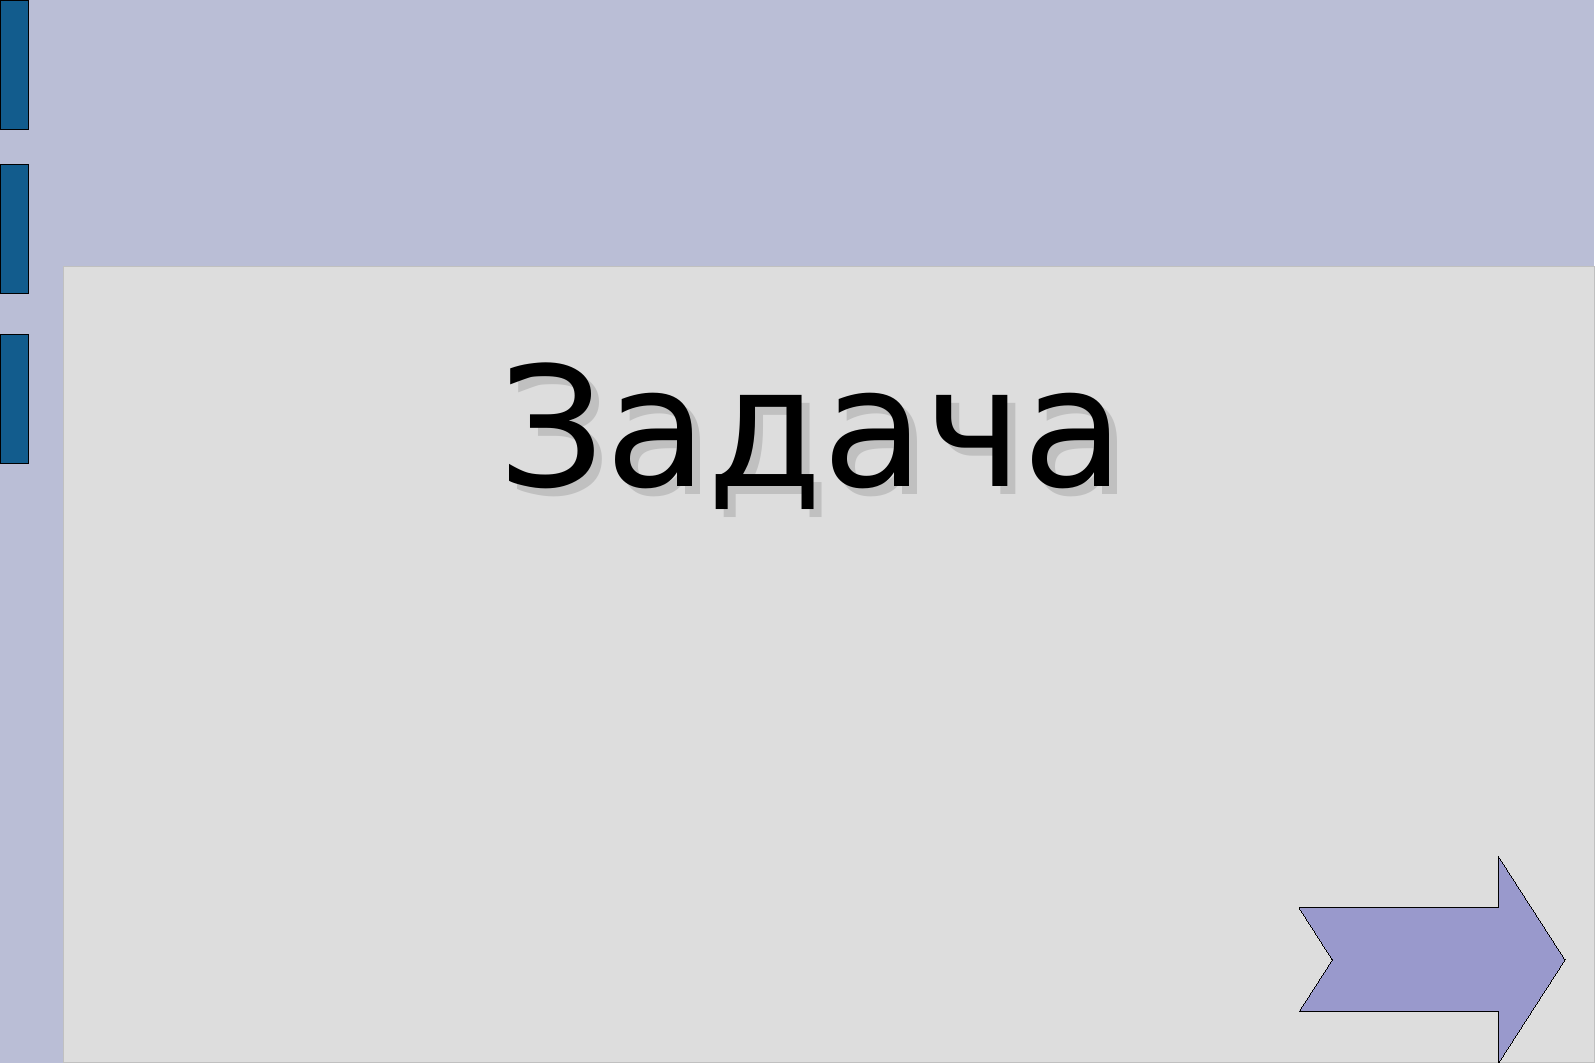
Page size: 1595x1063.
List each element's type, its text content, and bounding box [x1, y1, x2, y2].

text_box [1299, 856, 1566, 1063]
text_box Задача [177, 324, 1447, 534]
